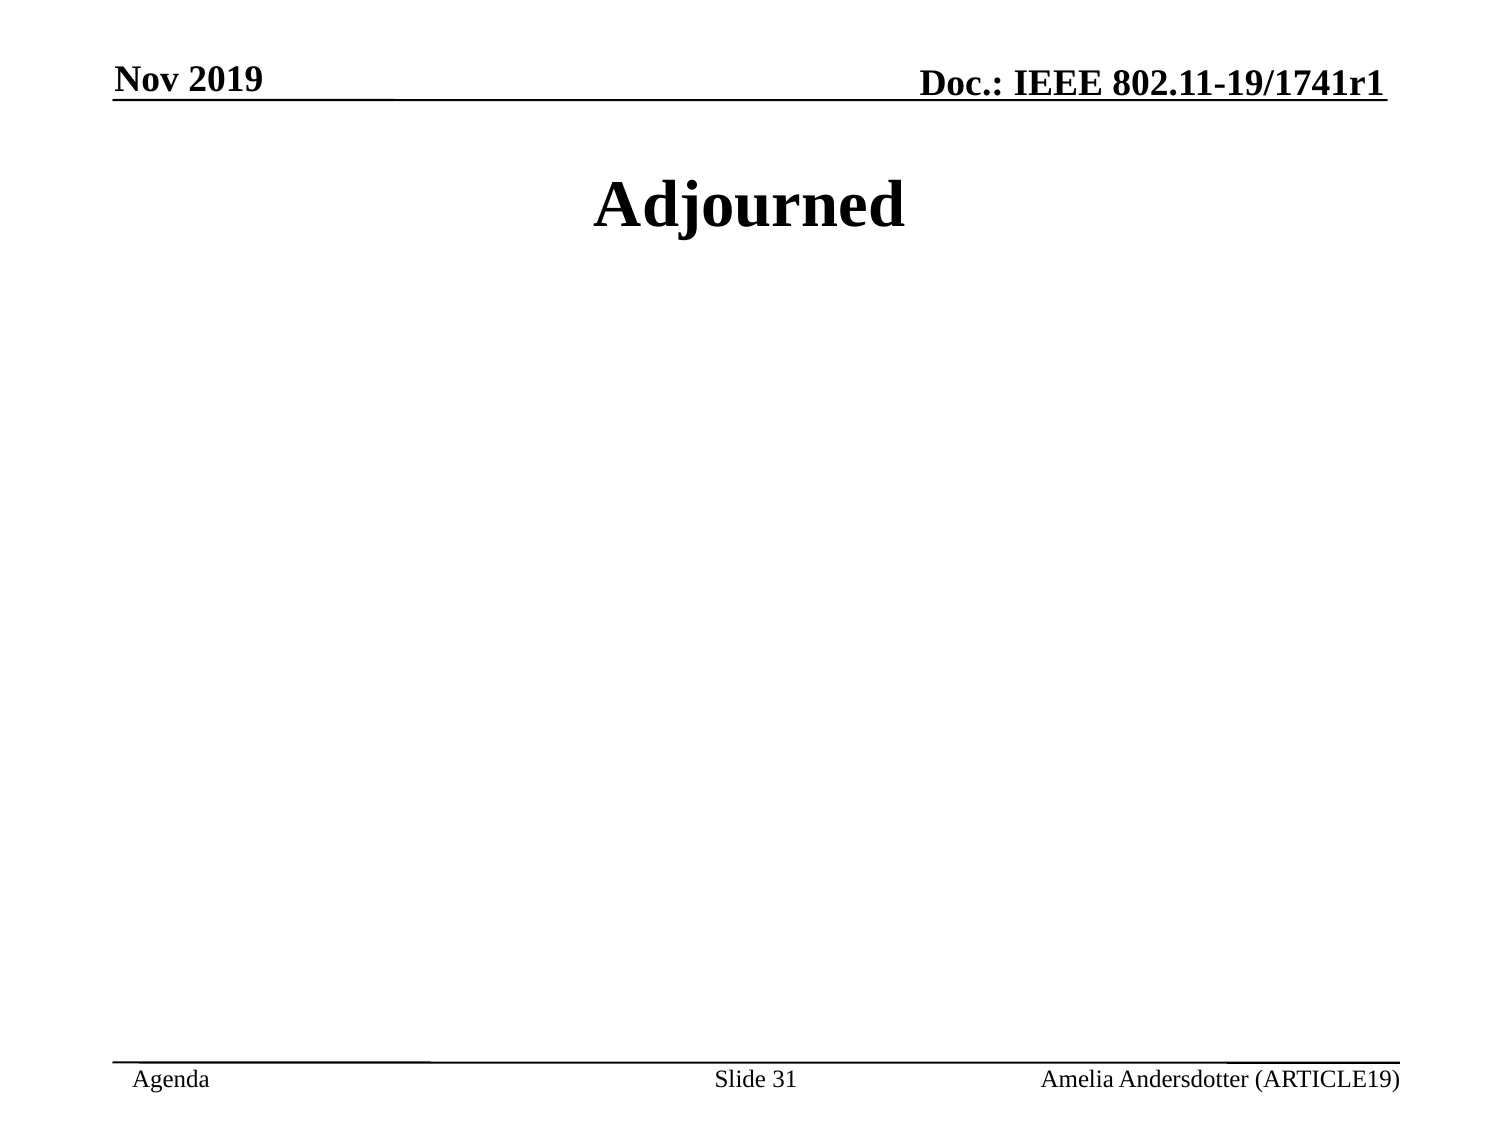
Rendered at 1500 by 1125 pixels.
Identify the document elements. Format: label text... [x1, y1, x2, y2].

text_box Amelia Andersdotter (ARTICLE19) [878, 1062, 1401, 1092]
text_box Adjourned [112, 112, 1387, 287]
text_box Nov 2019 [114, 54, 422, 99]
text_box Slide <number> [712, 1062, 799, 1122]
